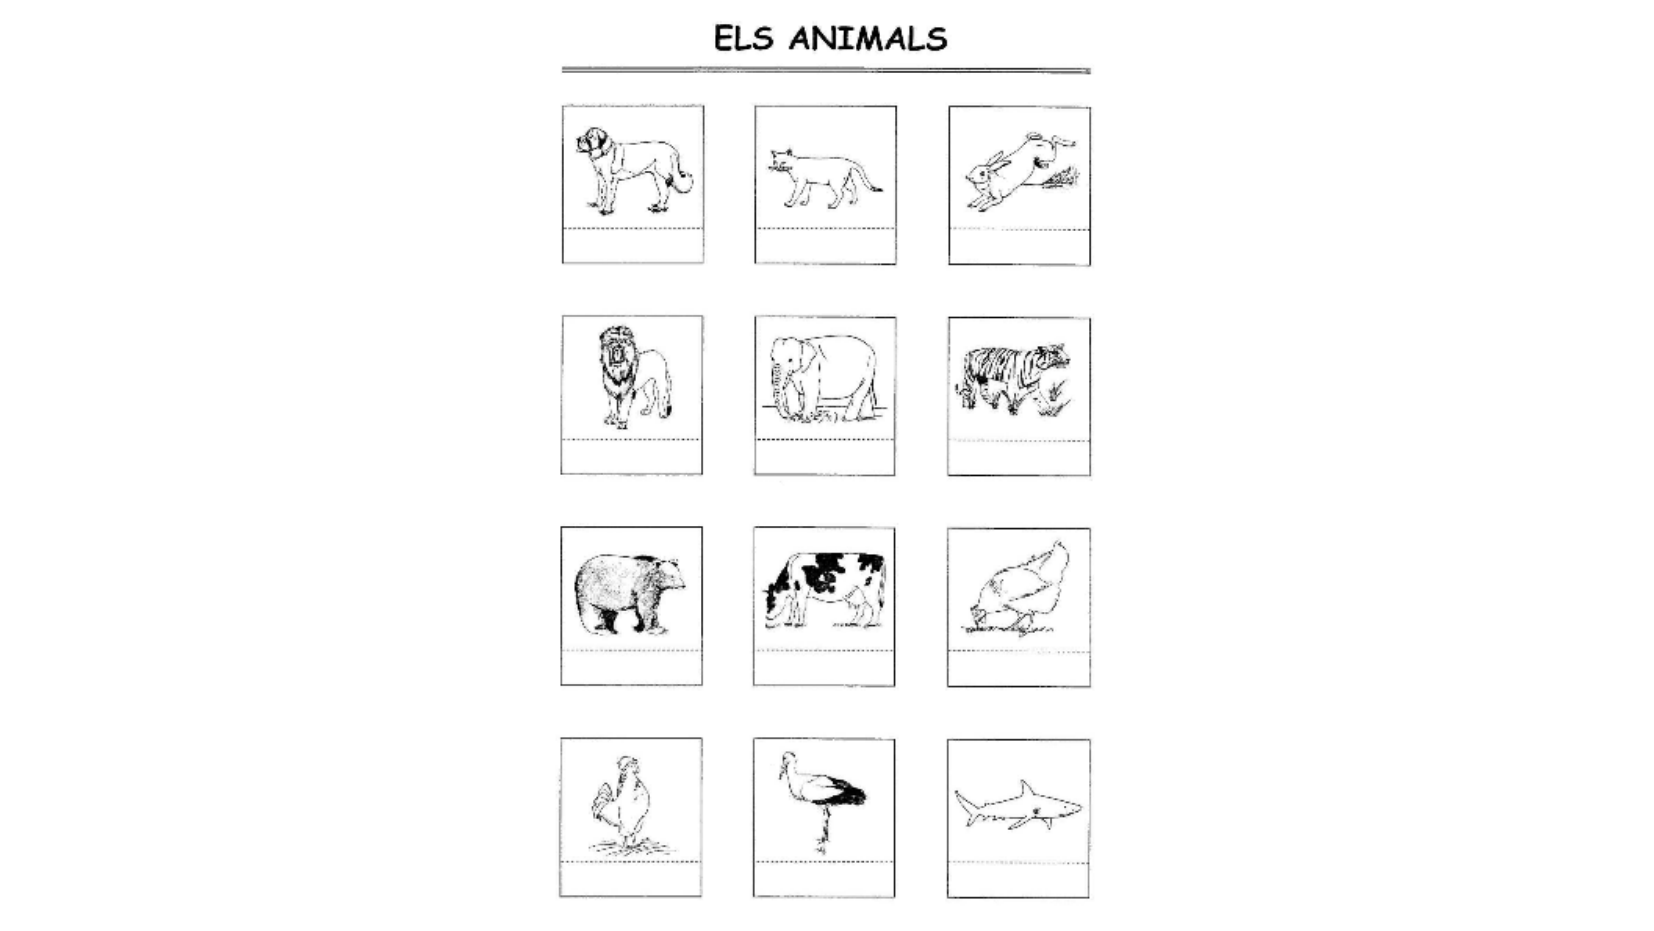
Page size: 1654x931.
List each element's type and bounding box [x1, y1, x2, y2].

picture [542, 12, 1110, 916]
